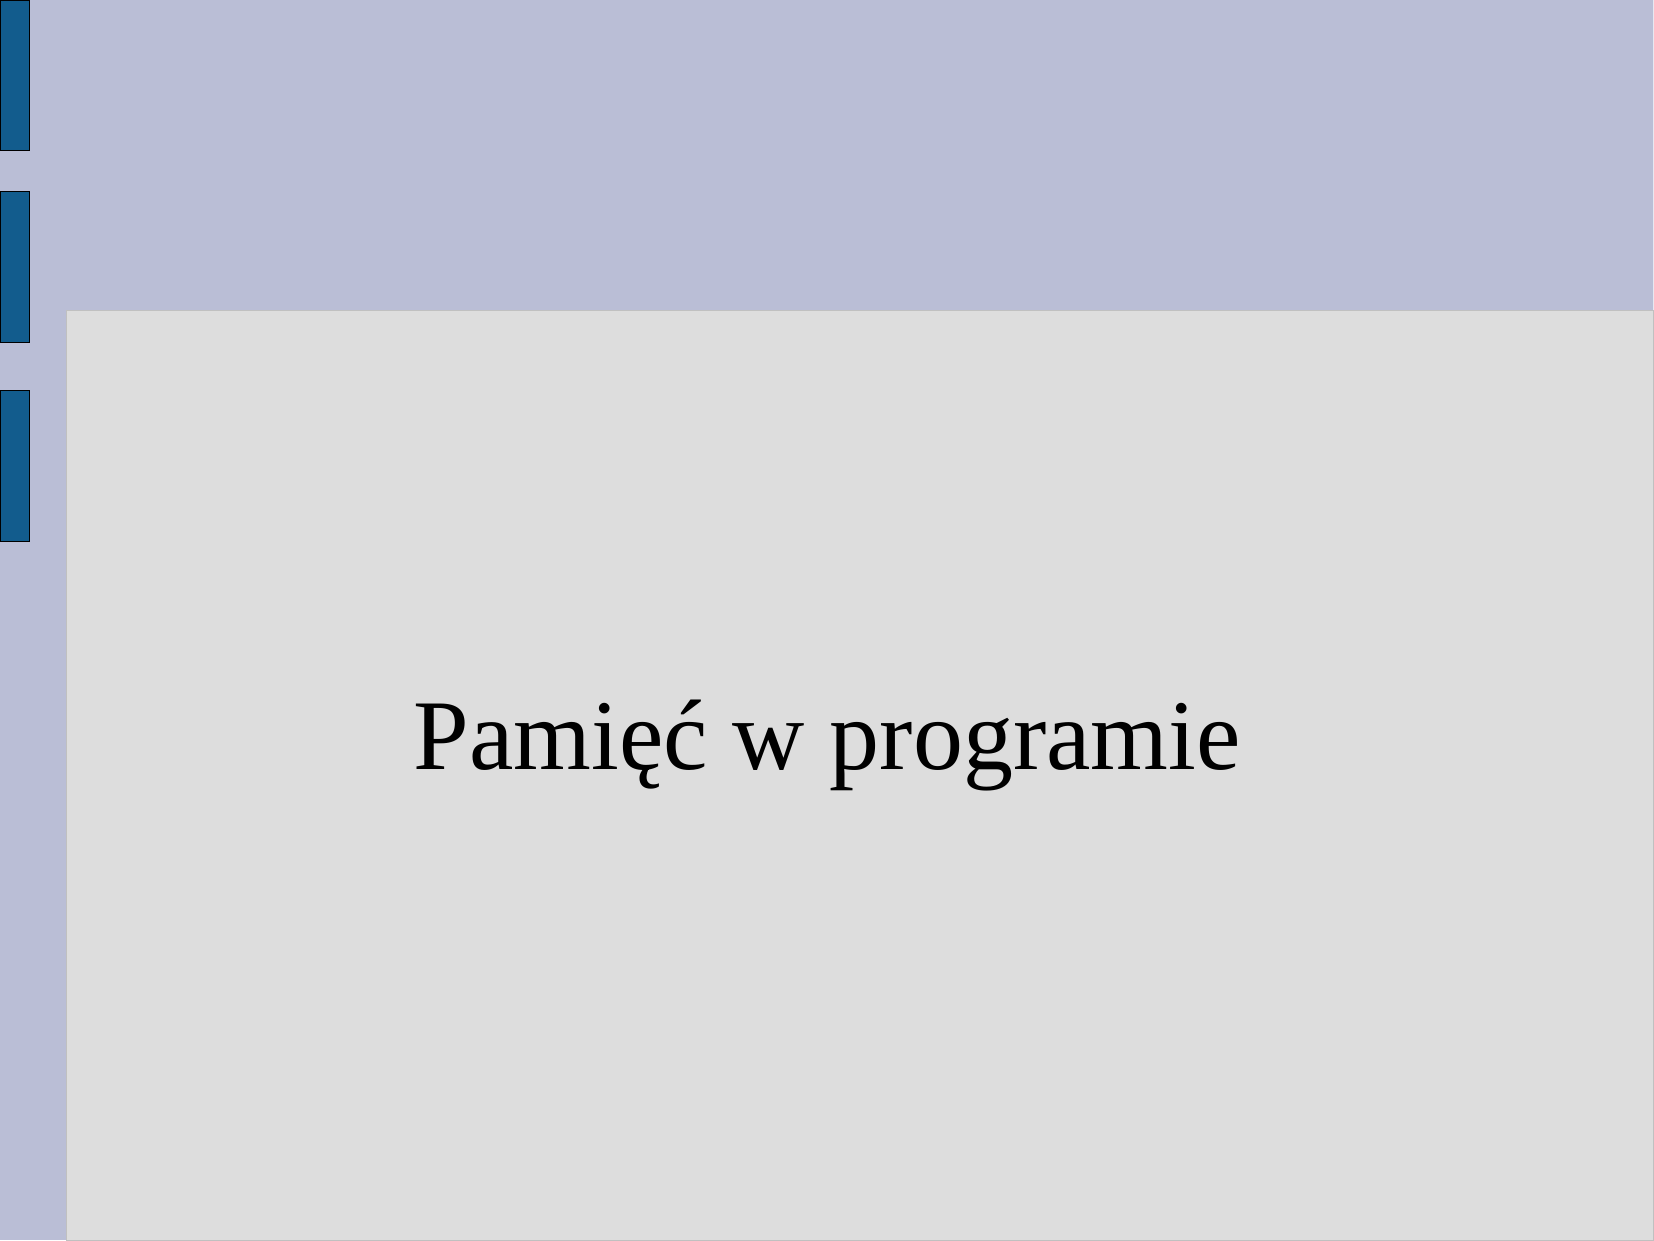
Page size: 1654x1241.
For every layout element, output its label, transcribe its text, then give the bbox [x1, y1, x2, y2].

subtitle Pamięć w programie [121, 344, 1534, 1127]
